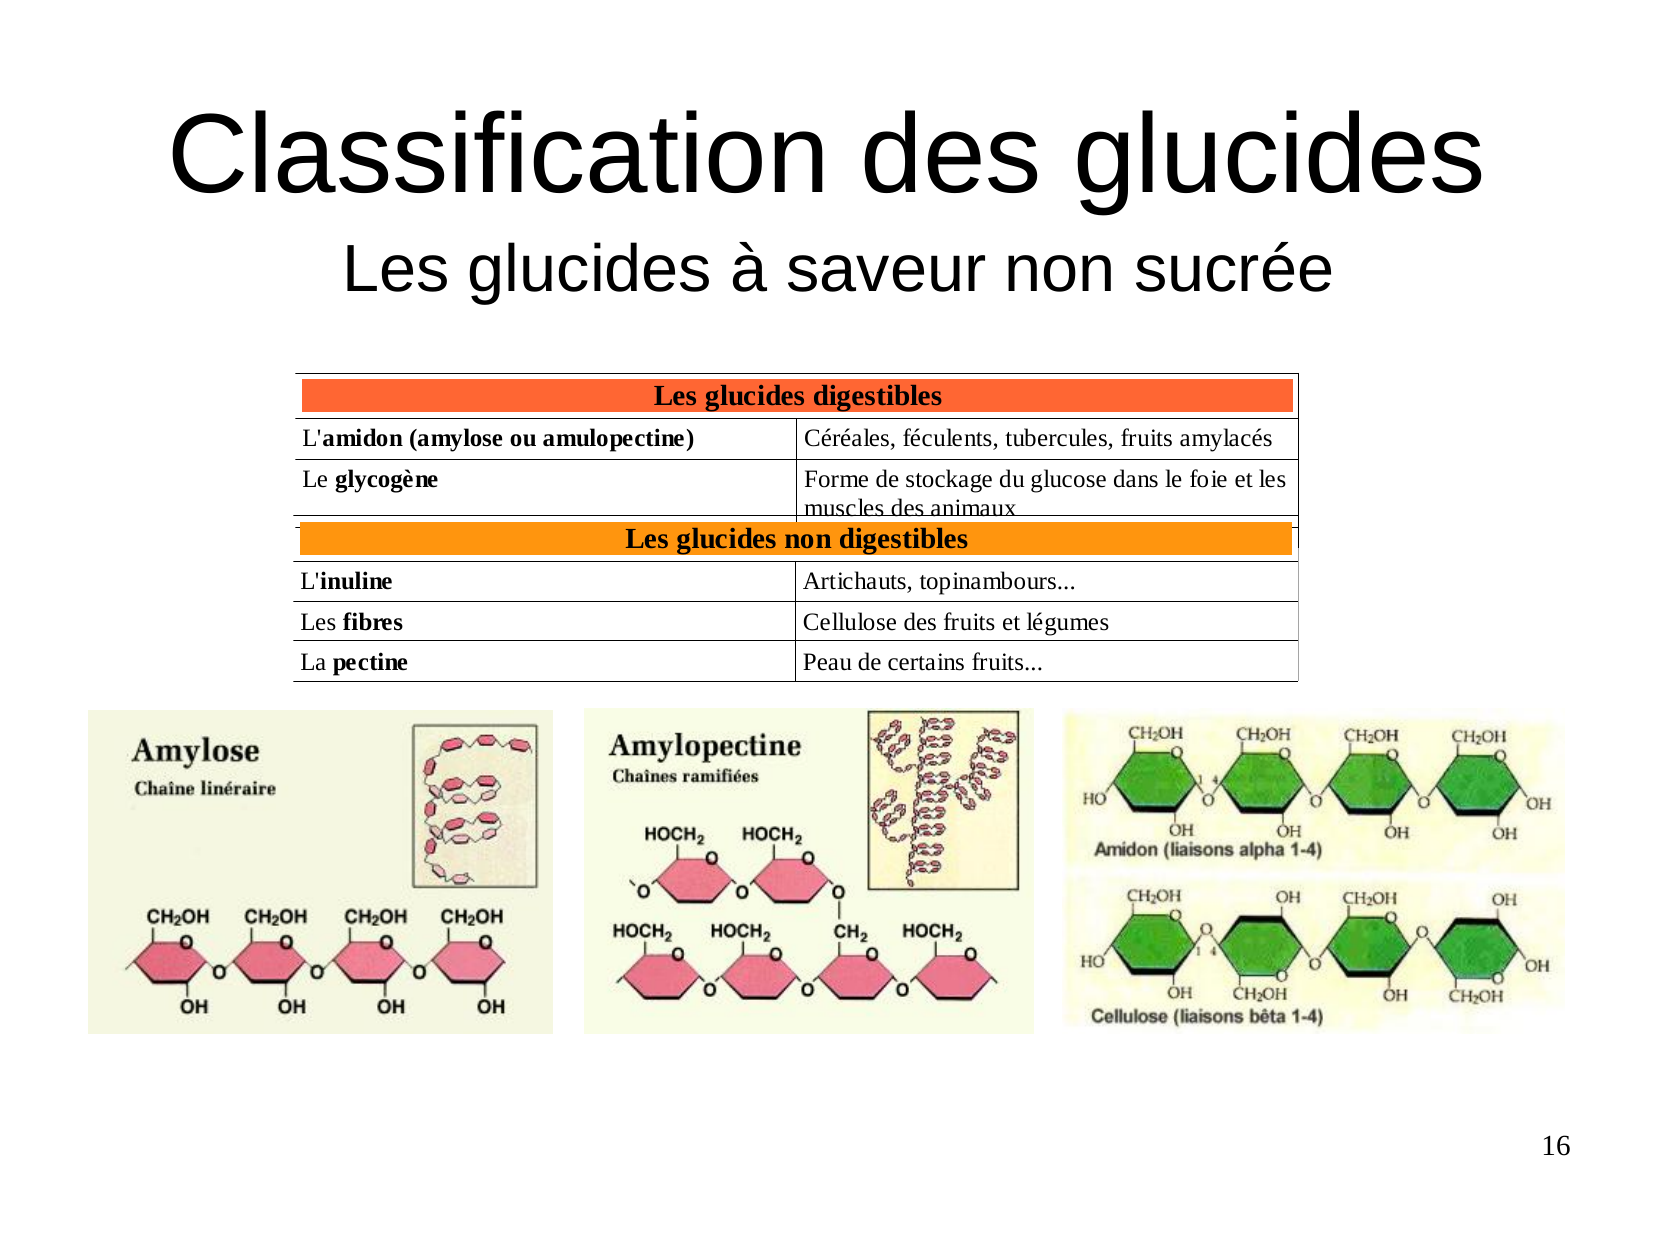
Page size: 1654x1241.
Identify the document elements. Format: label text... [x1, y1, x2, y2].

title Classification des glucides [82, 49, 1571, 257]
subtitle Les glucides à saveur non sucrée [76, 230, 1565, 1203]
picture [584, 708, 1034, 1034]
picture [88, 710, 553, 1034]
picture [1062, 708, 1565, 1034]
